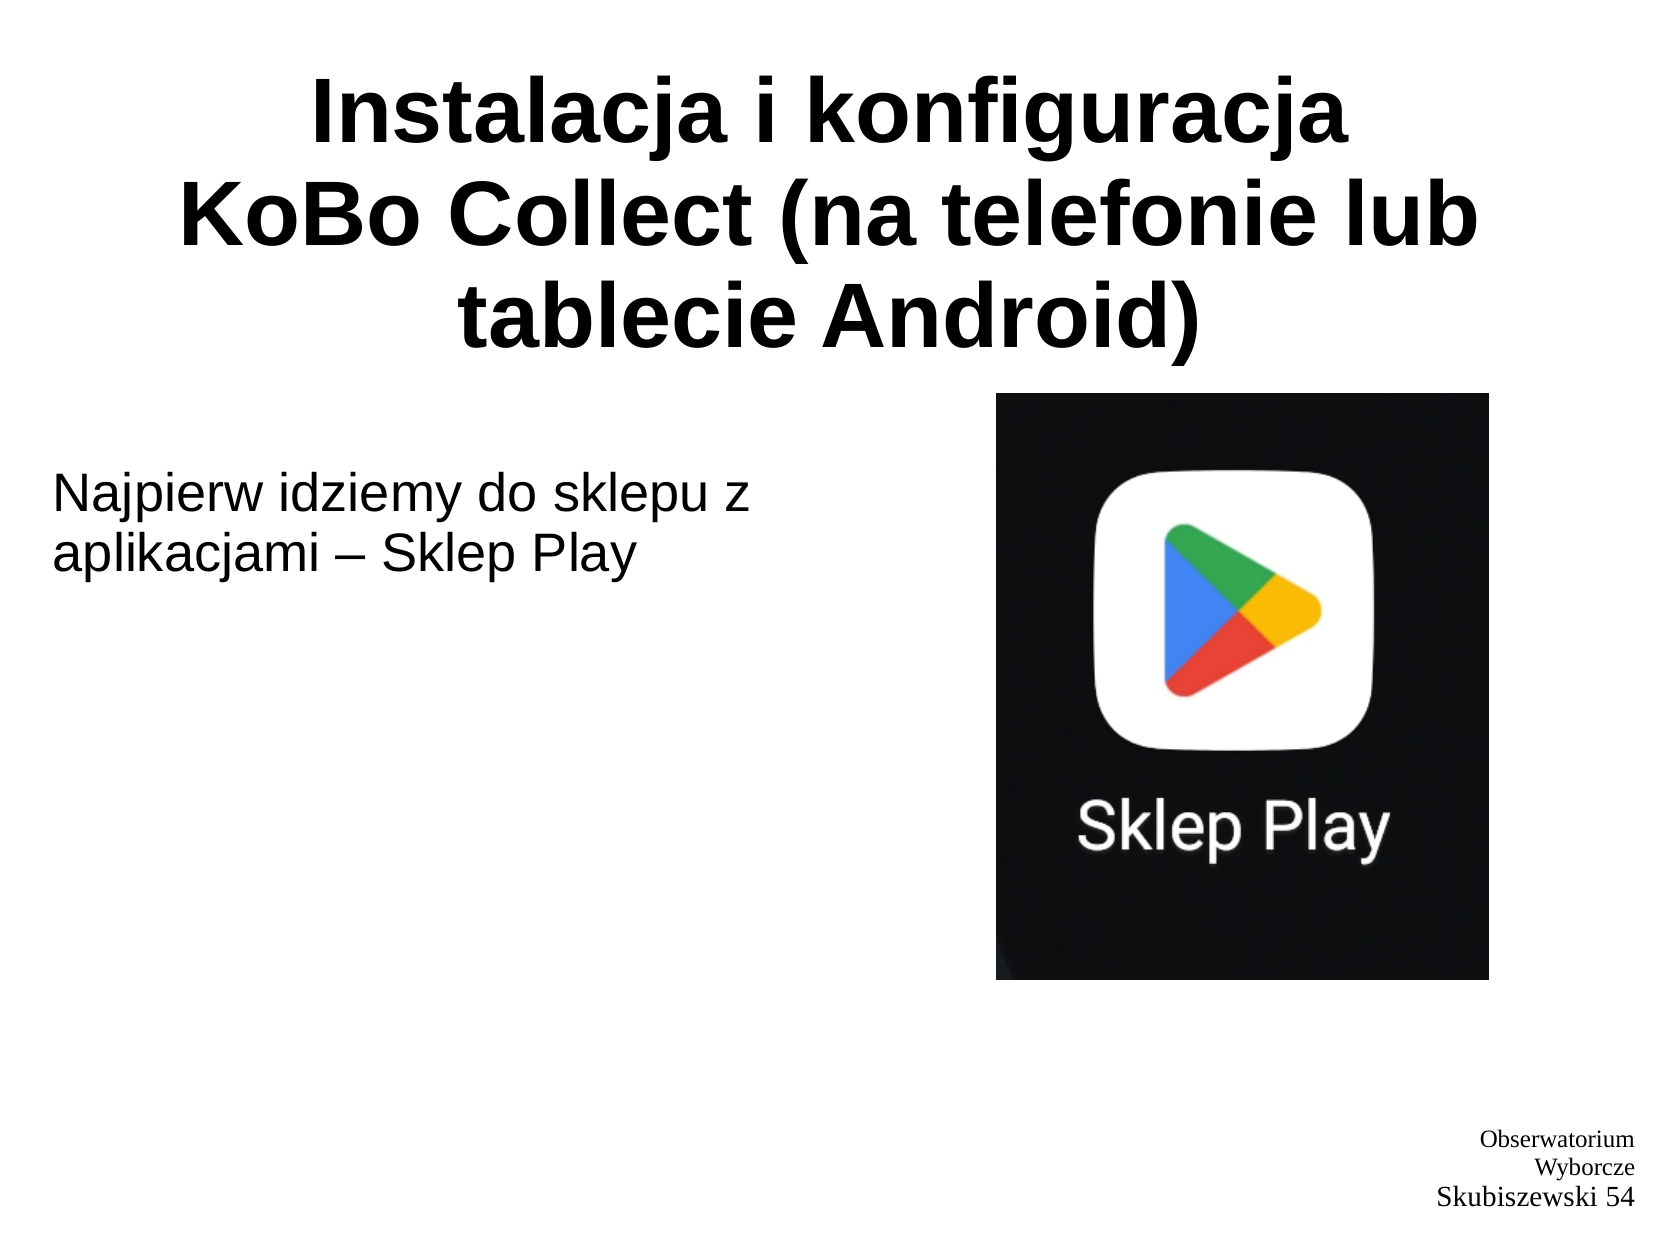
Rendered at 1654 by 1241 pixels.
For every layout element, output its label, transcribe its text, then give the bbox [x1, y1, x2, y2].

title Instalacja i konfiguracja KoBo Collect (na telefonie lub tablecie Android) [86, 60, 1575, 292]
picture [996, 393, 1489, 980]
list Najpierw idziemy do sklepu z aplikacjami – Sklep Play [52, 462, 907, 1119]
list [30, 292, 1583, 1156]
